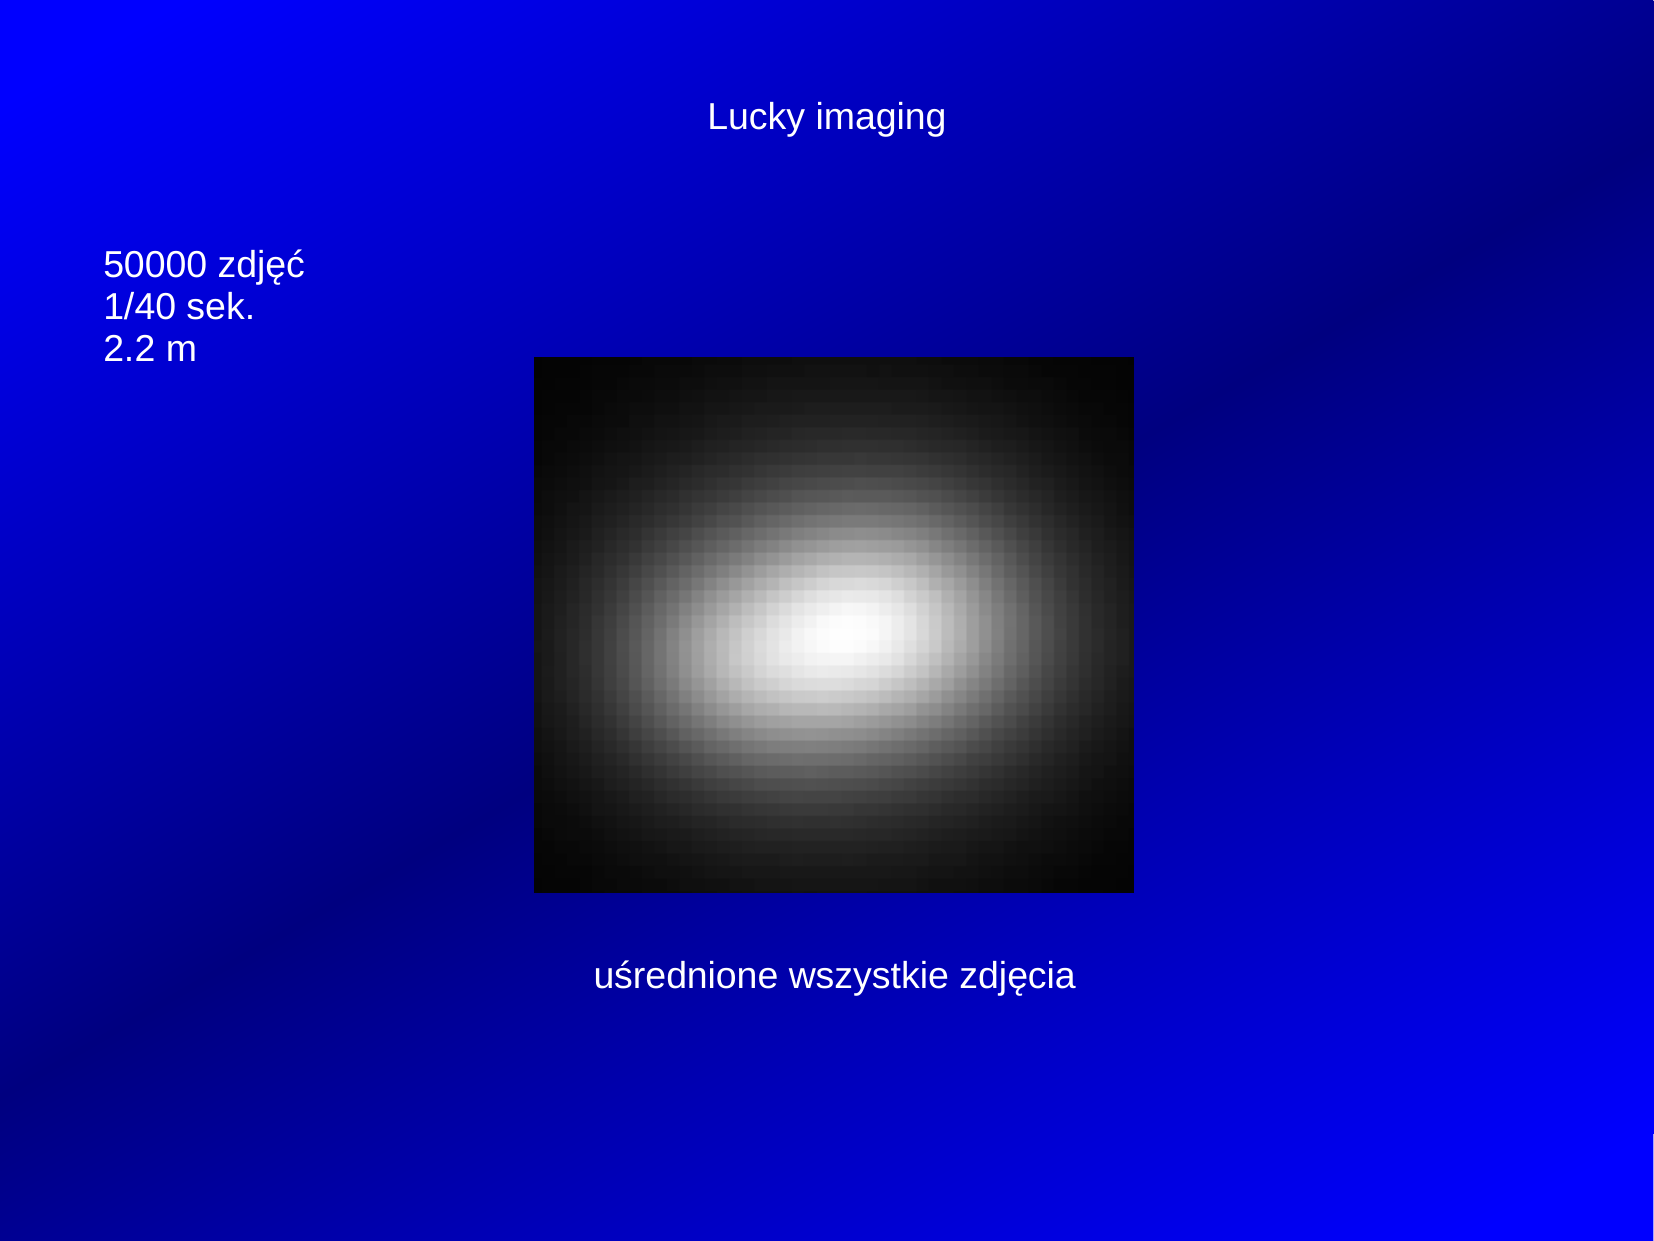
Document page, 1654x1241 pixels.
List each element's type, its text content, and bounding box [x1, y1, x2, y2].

picture [534, 357, 1134, 893]
text_box Lucky imaging [692, 88, 962, 146]
text_box 50000 zdjęć 1/40 sek. 2.2 m [88, 236, 320, 378]
text_box uśrednione wszystkie zdjęcia [578, 947, 1091, 1004]
